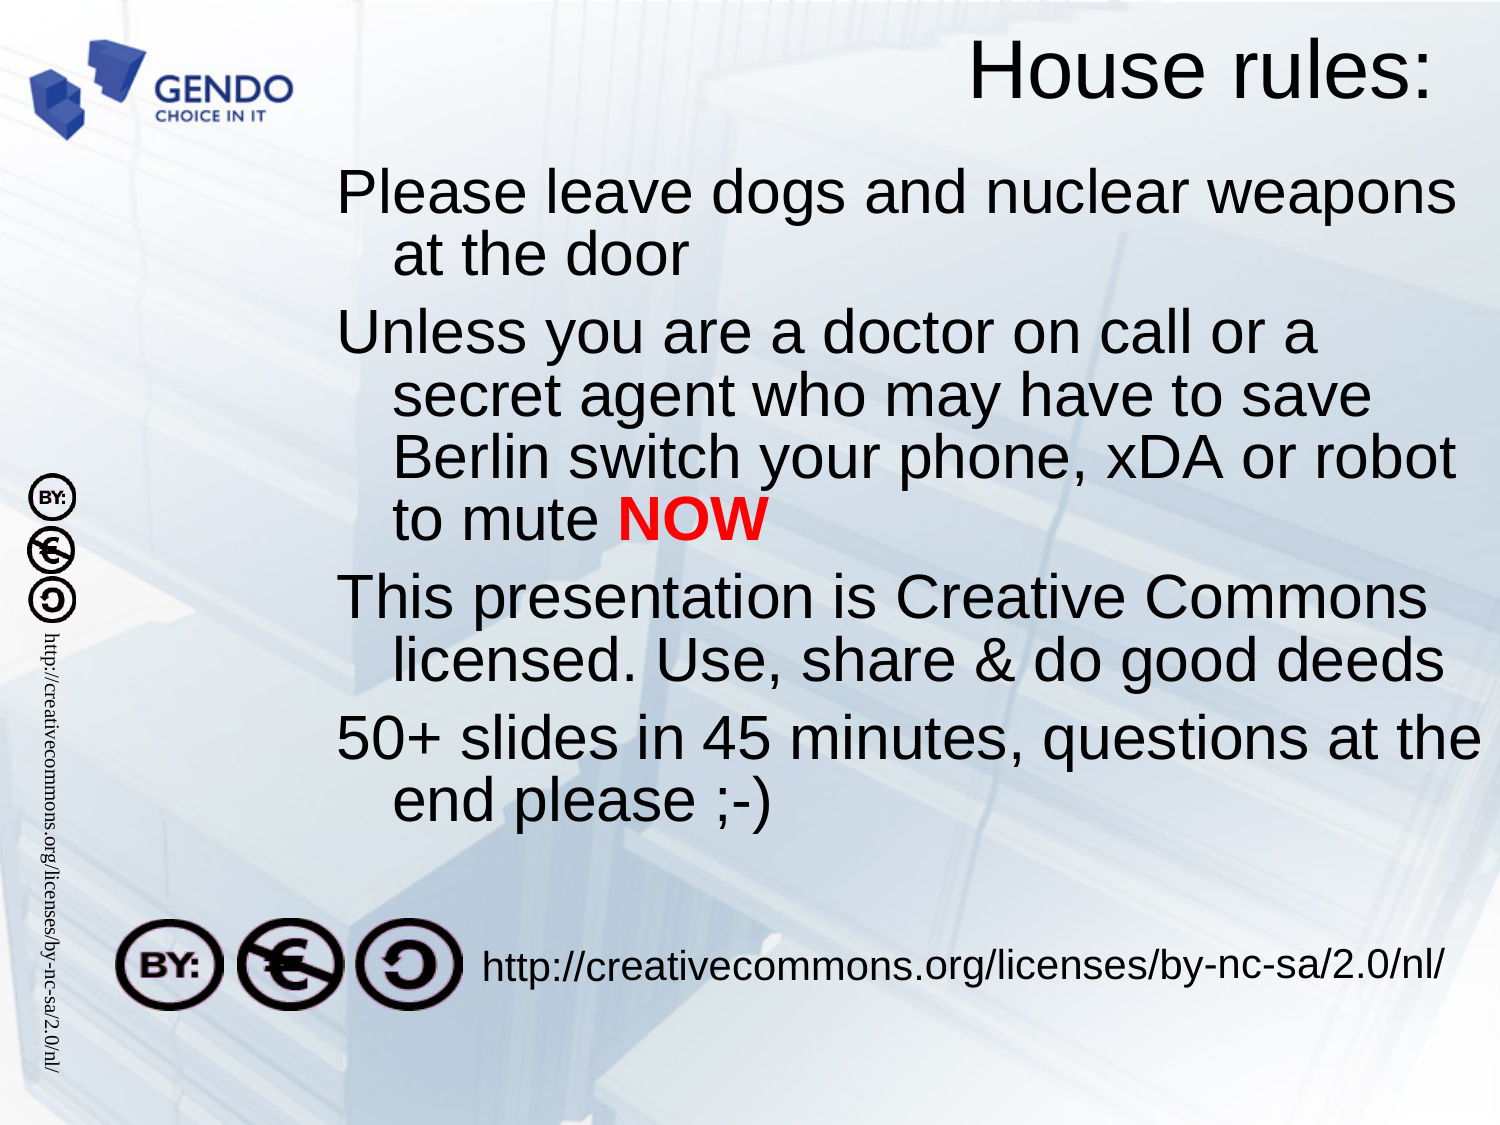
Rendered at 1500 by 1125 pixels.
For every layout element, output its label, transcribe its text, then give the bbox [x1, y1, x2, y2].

text_box http://creativecommons.org/licenses/by-nc-sa/2.0/nl/ [481, 939, 1470, 991]
list Please leave dogs and nuclear weapons at the door Unless you are a doctor on call or a secret agent who may have to save Berlin switch your phone, xDA or robot to mute NOW This presentation is Creative Commons licensed. Use, share & do good deeds 50+ slides in 45 minutes, questions at the end please ;-) [336, 163, 1497, 889]
picture [0, 0, 1500, 1125]
title House rules: [777, 1, 1497, 146]
